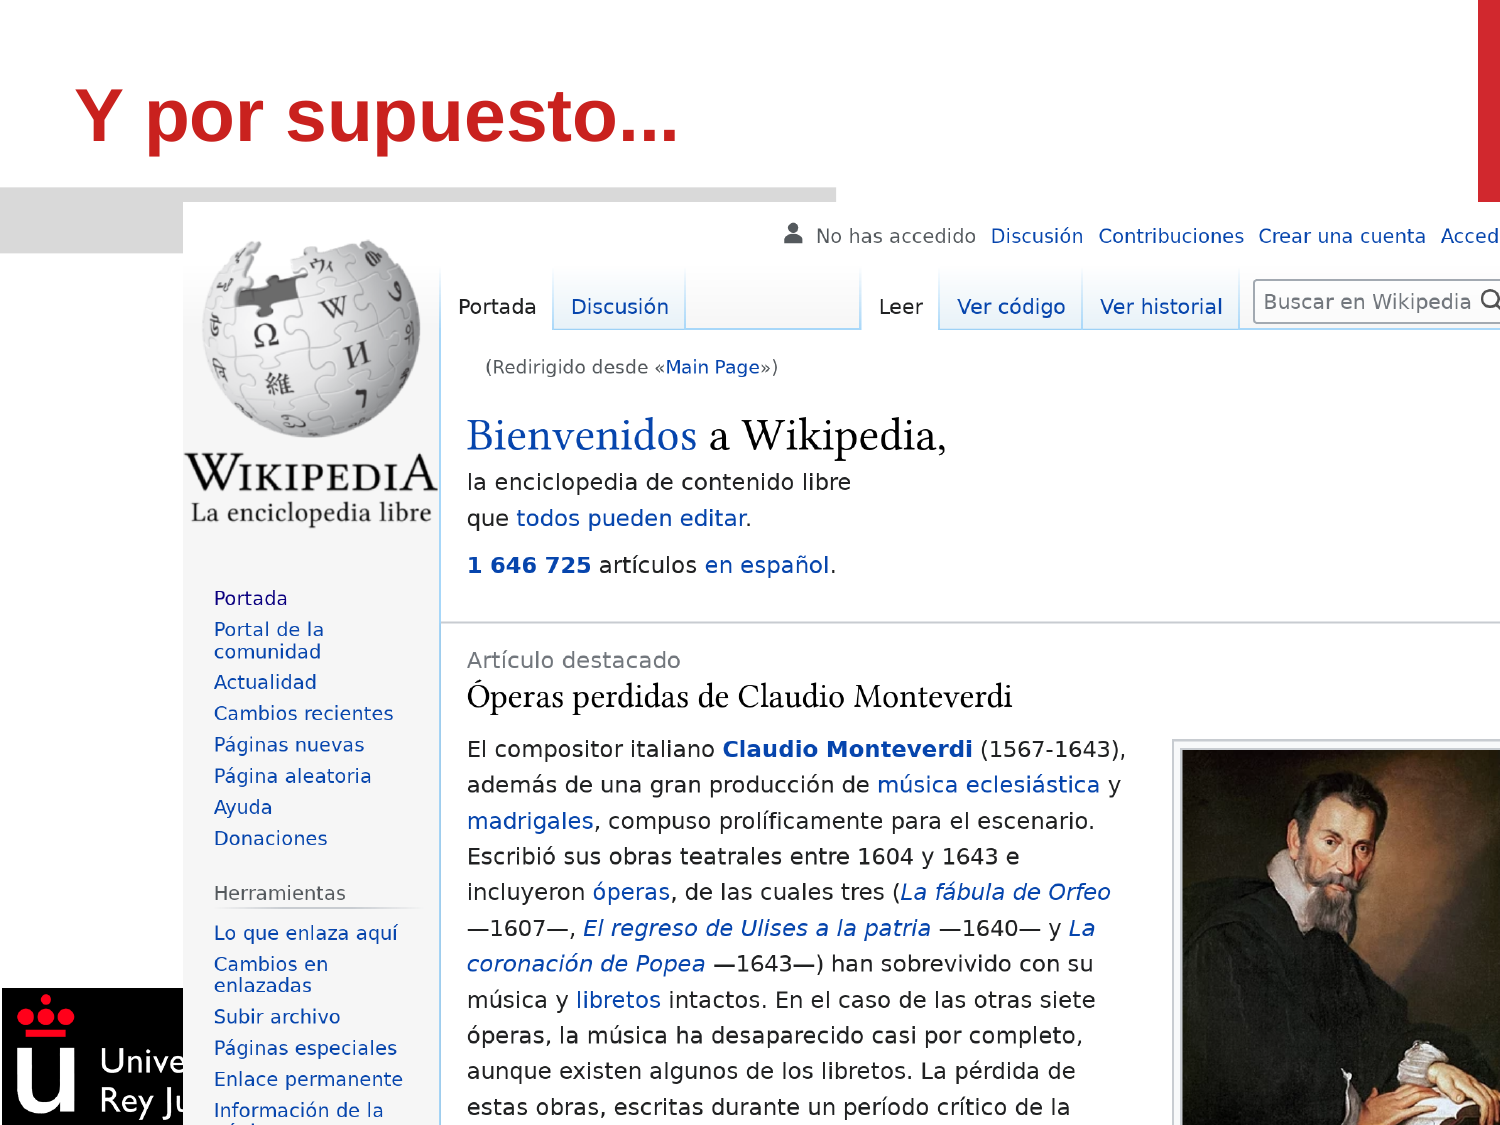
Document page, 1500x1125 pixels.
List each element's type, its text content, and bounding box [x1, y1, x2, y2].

text_box Y por supuesto... [60, 66, 991, 249]
title [75, 7, 1425, 196]
picture [17, 202, 1500, 1125]
